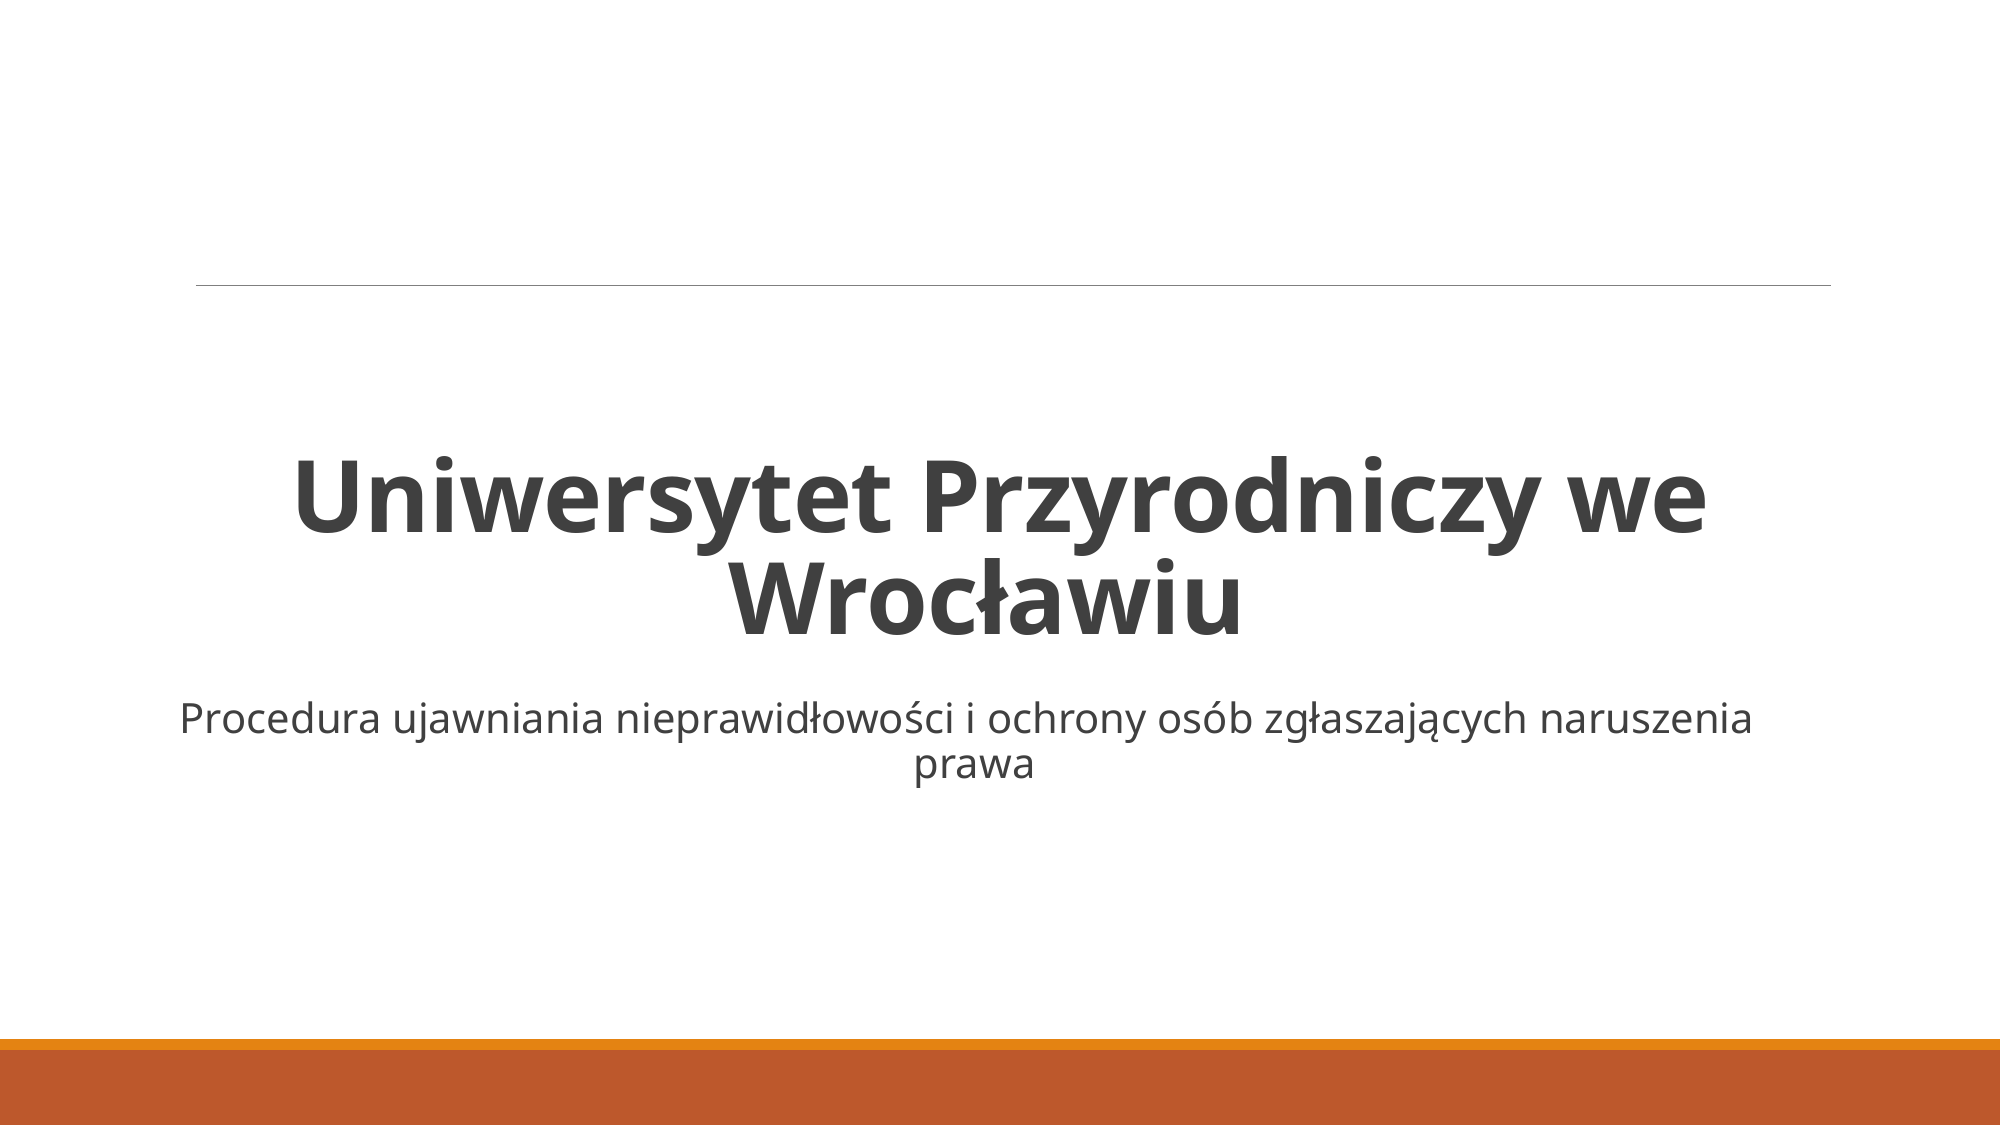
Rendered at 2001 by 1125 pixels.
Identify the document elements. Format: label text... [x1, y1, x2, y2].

list Procedura ujawniania nieprawidłowości i ochrony osób zgłaszających naruszenia prawa [149, 689, 1851, 951]
title Uniwersytet Przyrodniczy we Wrocławiu [149, 99, 1851, 663]
